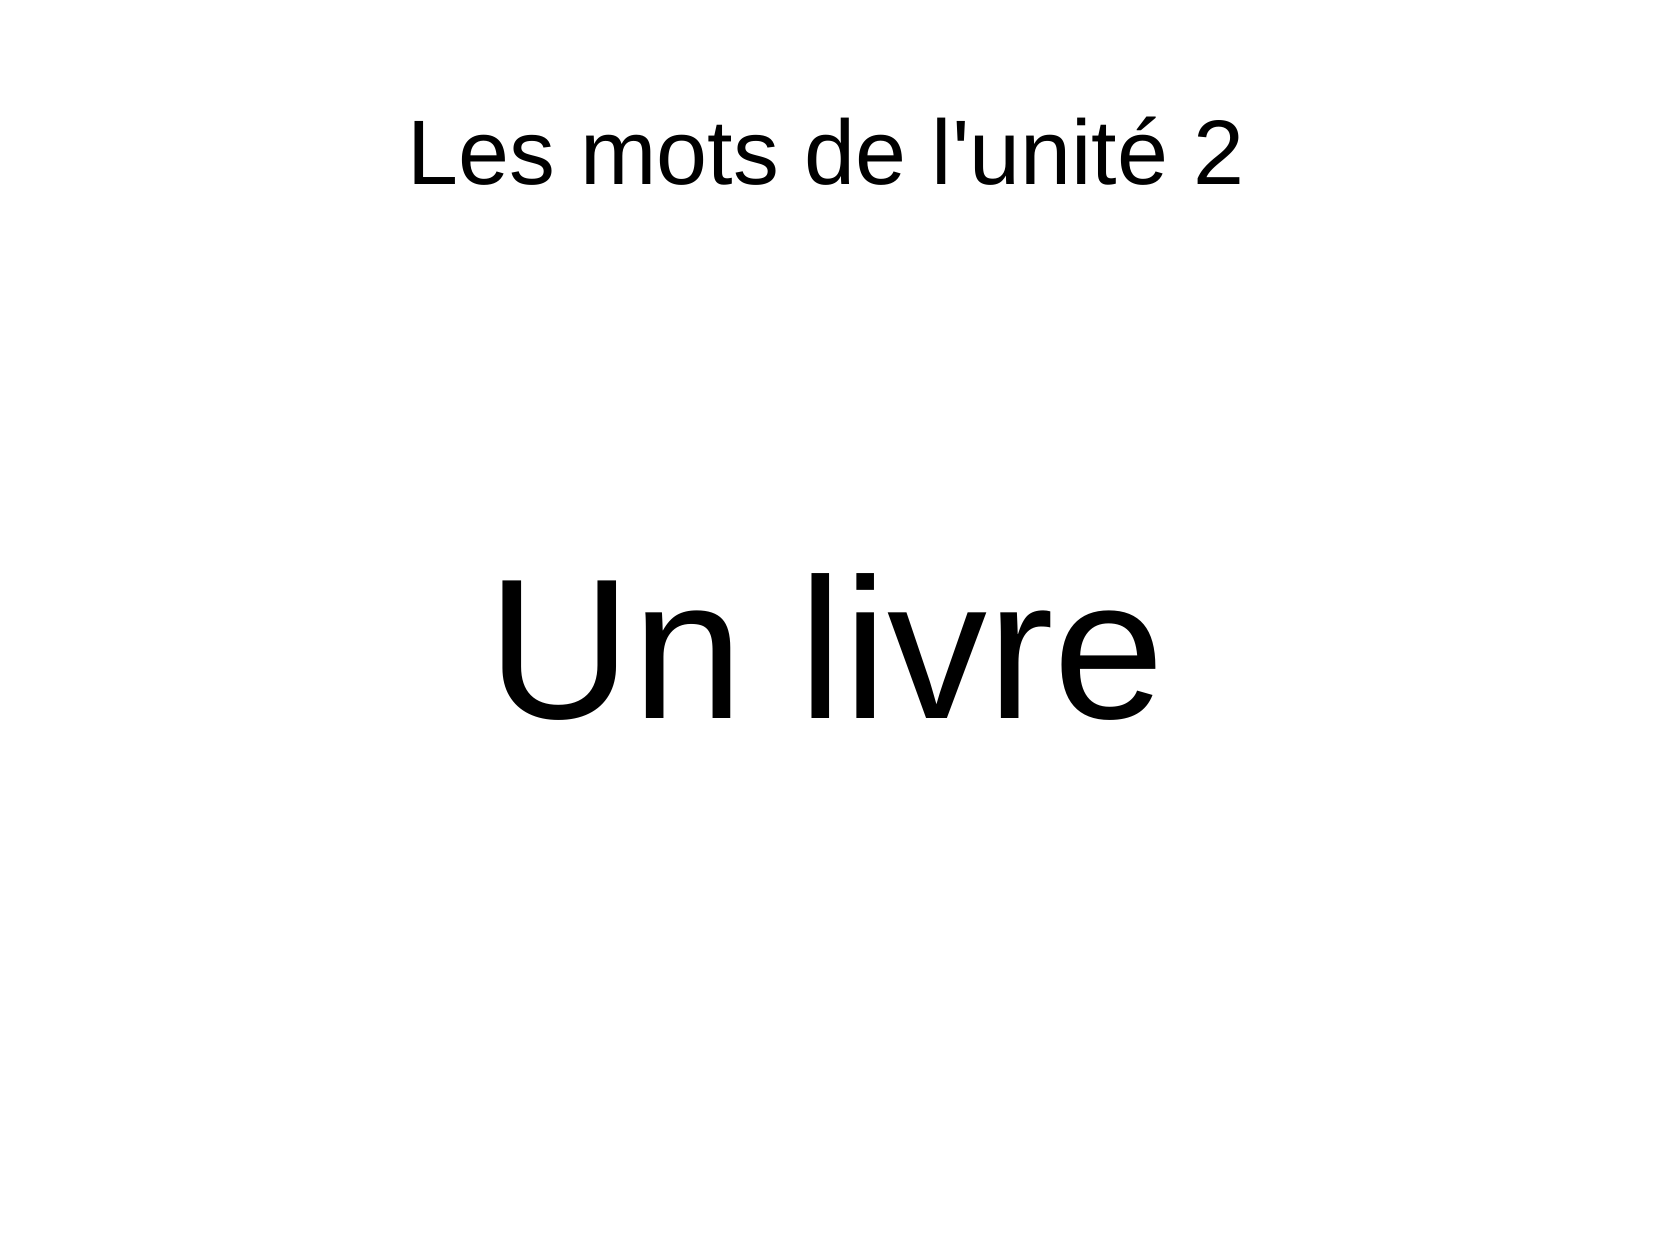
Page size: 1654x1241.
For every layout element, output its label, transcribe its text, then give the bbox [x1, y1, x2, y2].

subtitle Un livre [82, 290, 1571, 1010]
title Les mots de l'unité 2 [82, 49, 1571, 257]
